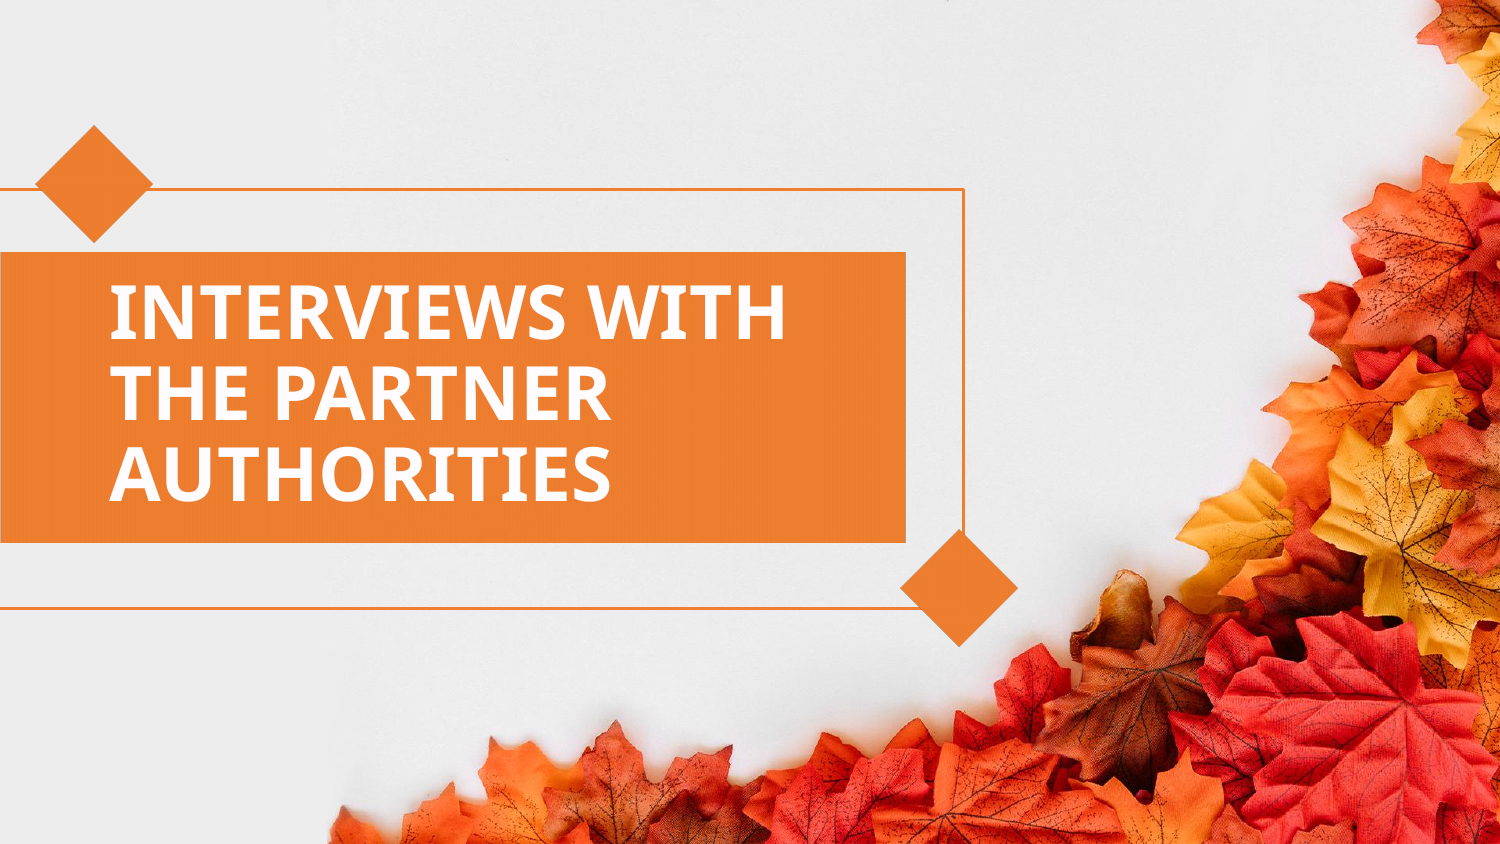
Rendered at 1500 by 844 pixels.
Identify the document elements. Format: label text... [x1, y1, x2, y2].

picture [0, 0, 1500, 844]
text_box INTERVIEWS WITH THE PARTNER AUTHORITIES [97, 275, 893, 518]
